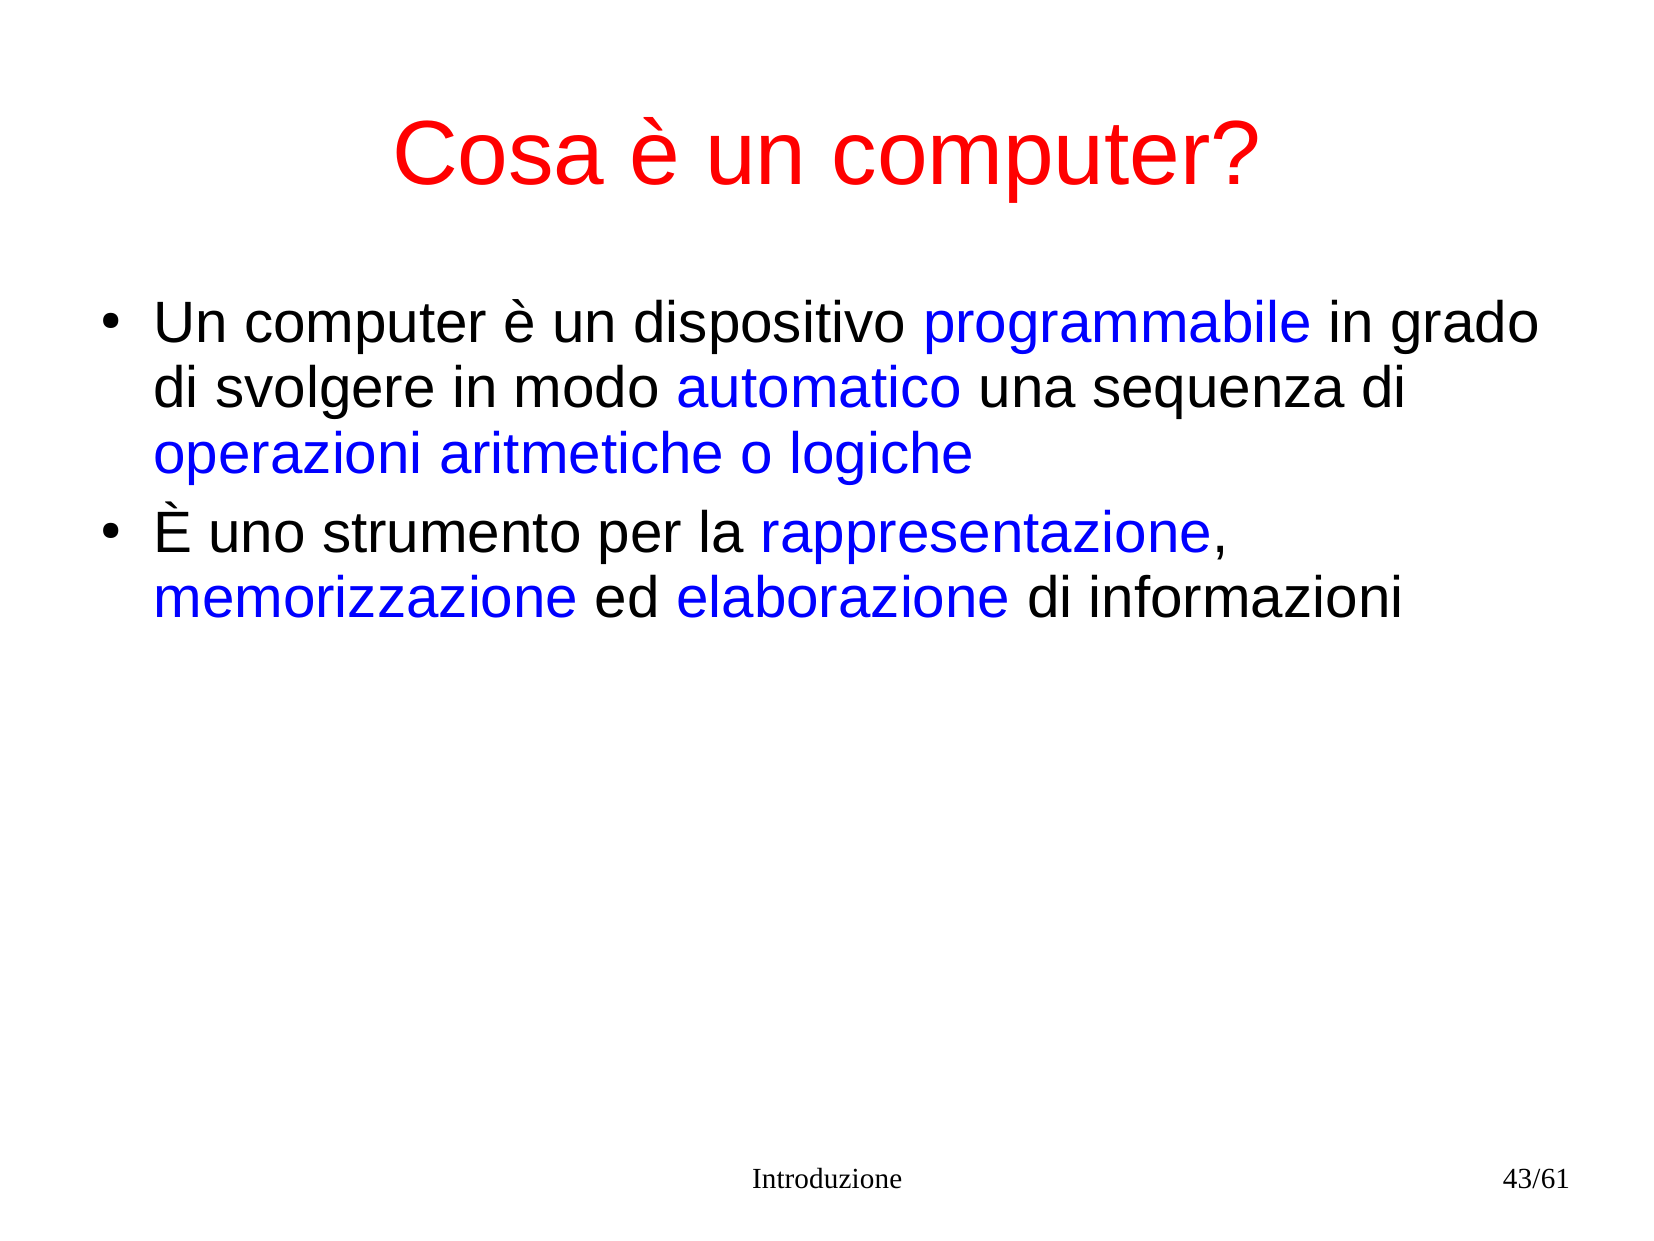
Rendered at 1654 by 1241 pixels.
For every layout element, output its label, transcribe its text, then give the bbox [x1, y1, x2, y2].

list Un computer è un dispositivo programmabile in grado di svolgere in modo automatico una sequenza di operazioni aritmetiche o logiche È uno strumento per la rappresentazione, memorizzazione ed elaborazione di informazioni [82, 290, 1571, 1126]
title Cosa è un computer? [82, 49, 1571, 257]
